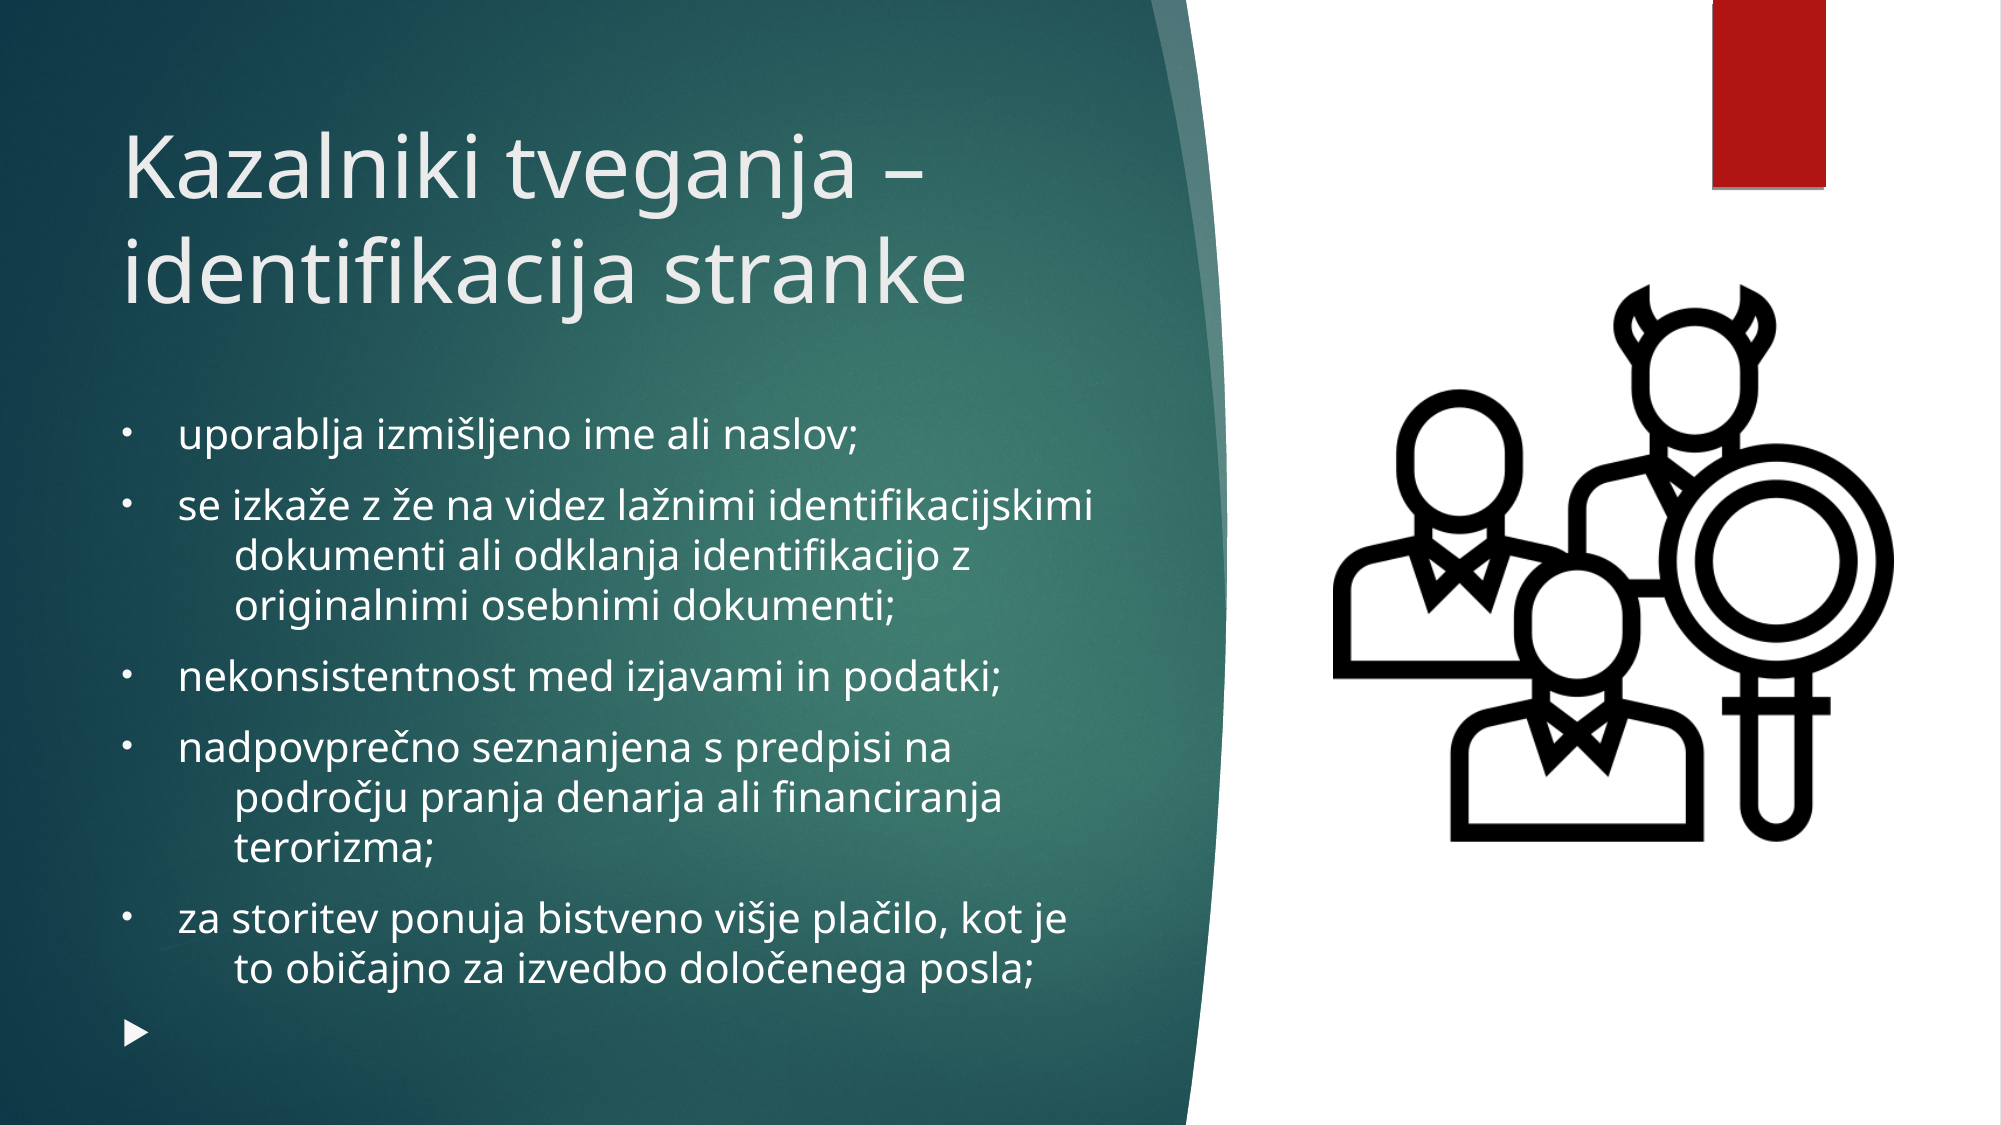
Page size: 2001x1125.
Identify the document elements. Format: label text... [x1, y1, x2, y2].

title Kazalniki tveganja – identifikacija stranke [106, 103, 1122, 370]
list uporablja izmišljeno ime ali naslov; se izkaže z že na videz lažnimi identifikacijskimi dokumenti ali odklanja identifikacijo z originalnimi osebnimi dokumenti; nekonsistentnost med izjavami in podatki; nadpovprečno seznanjena s predpisi na področju pranja denarja ali financiranja terorizma; za storitev ponuja bistveno višje plačilo, kot je to običajno za izvedbo določenega posla; [106, 399, 1122, 1021]
picture [1333, 282, 1894, 843]
text_box [0, 0, 2000, 1125]
